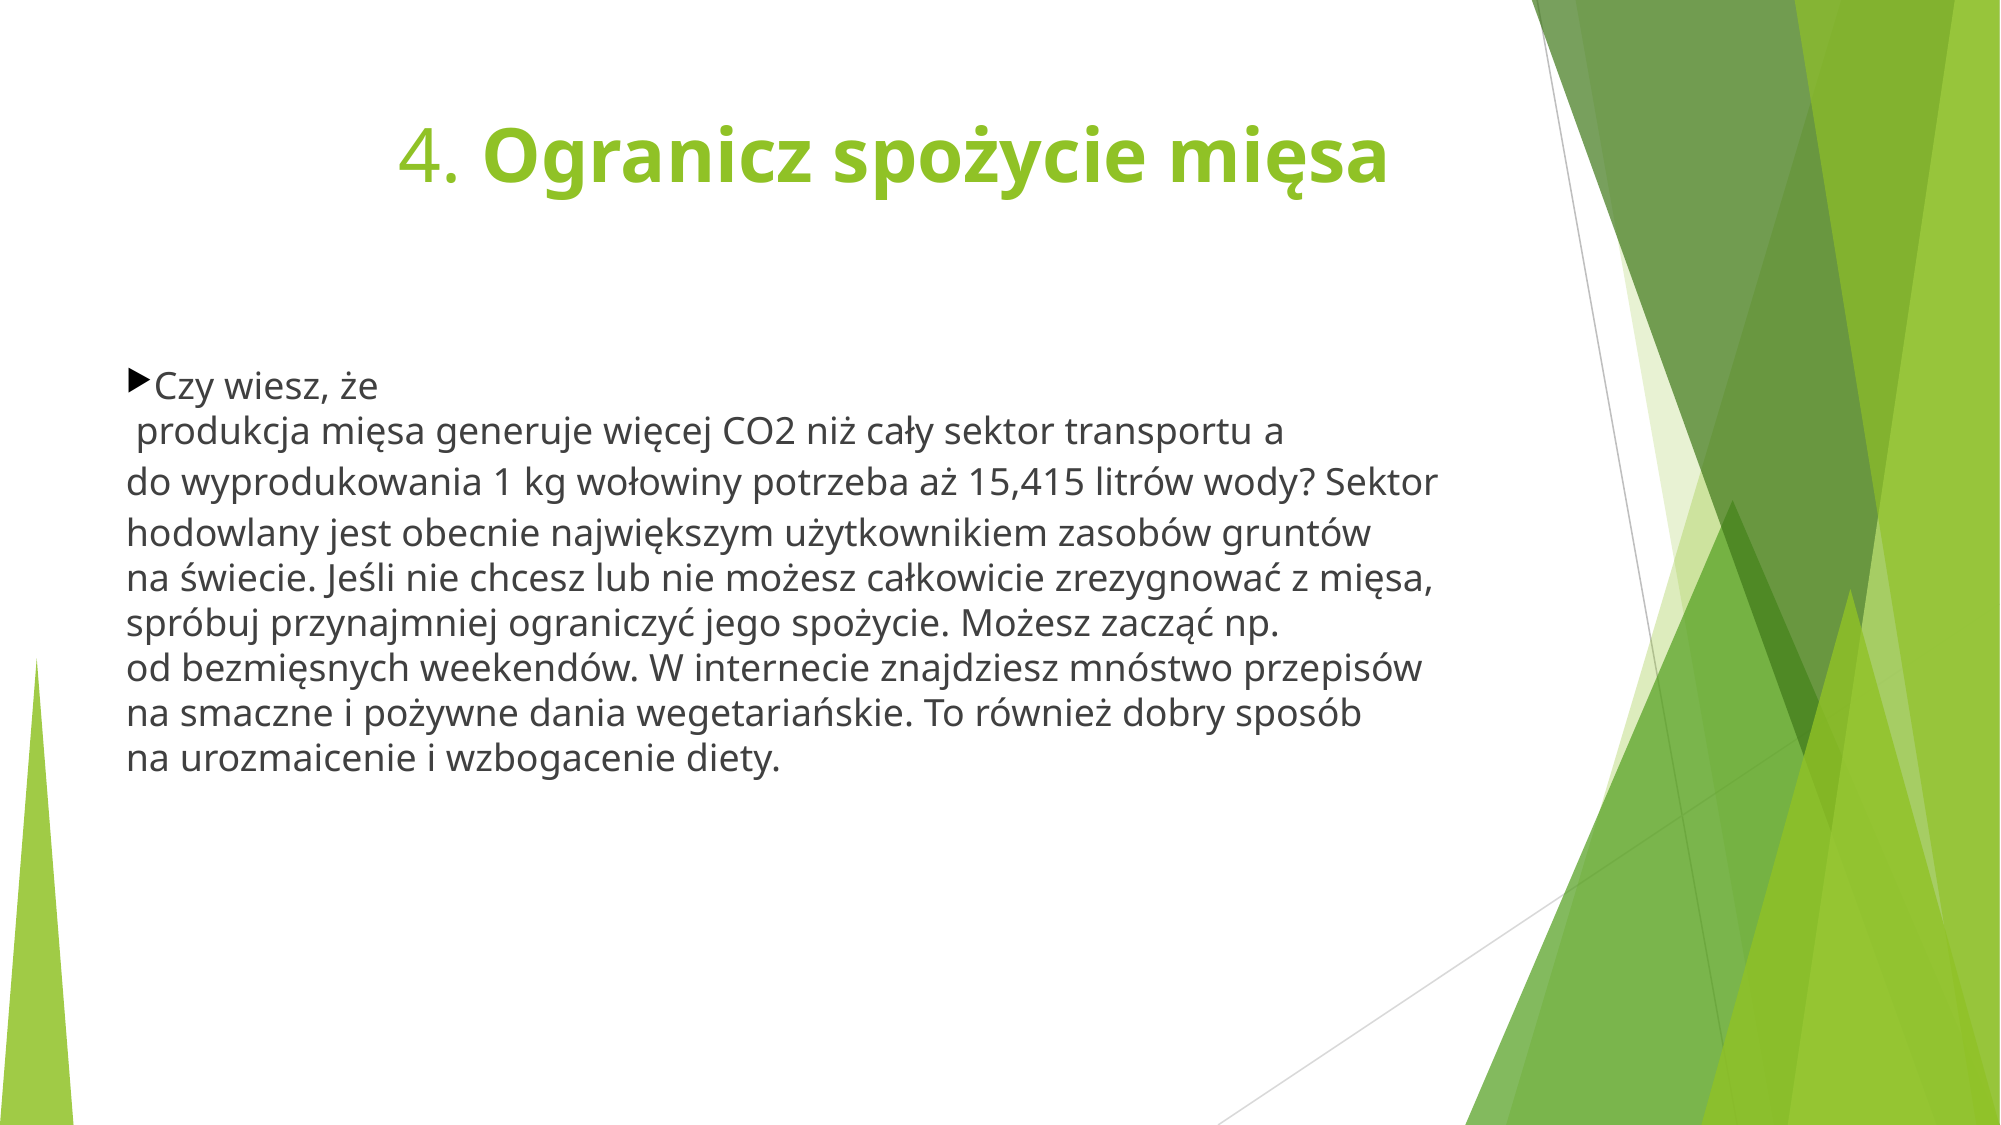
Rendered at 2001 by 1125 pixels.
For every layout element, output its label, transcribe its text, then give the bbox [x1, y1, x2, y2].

list Czy wiesz, że produkcja mięsa generuje więcej CO2 niż cały sektor transportu a do wyprodukowania 1 kg wołowiny potrzeba aż 15,415 litrów wody? Sektor hodowlany jest obecnie największym użytkownikiem zasobów gruntów na świecie. Jeśli nie chcesz lub nie możesz całkowicie zrezygnować z mięsa, spróbuj przynajmniej ograniczyć jego spożycie. Możesz zacząć np. od bezmięsnych weekendów. W internecie znajdziesz mnóstwo przepisów na smaczne i pożywne dania wegetariańskie. To również dobry sposób na urozmaicenie i wzbogacenie diety. [111, 354, 1522, 992]
title 4. Ogranicz spożycie mięsa [111, 99, 1522, 317]
